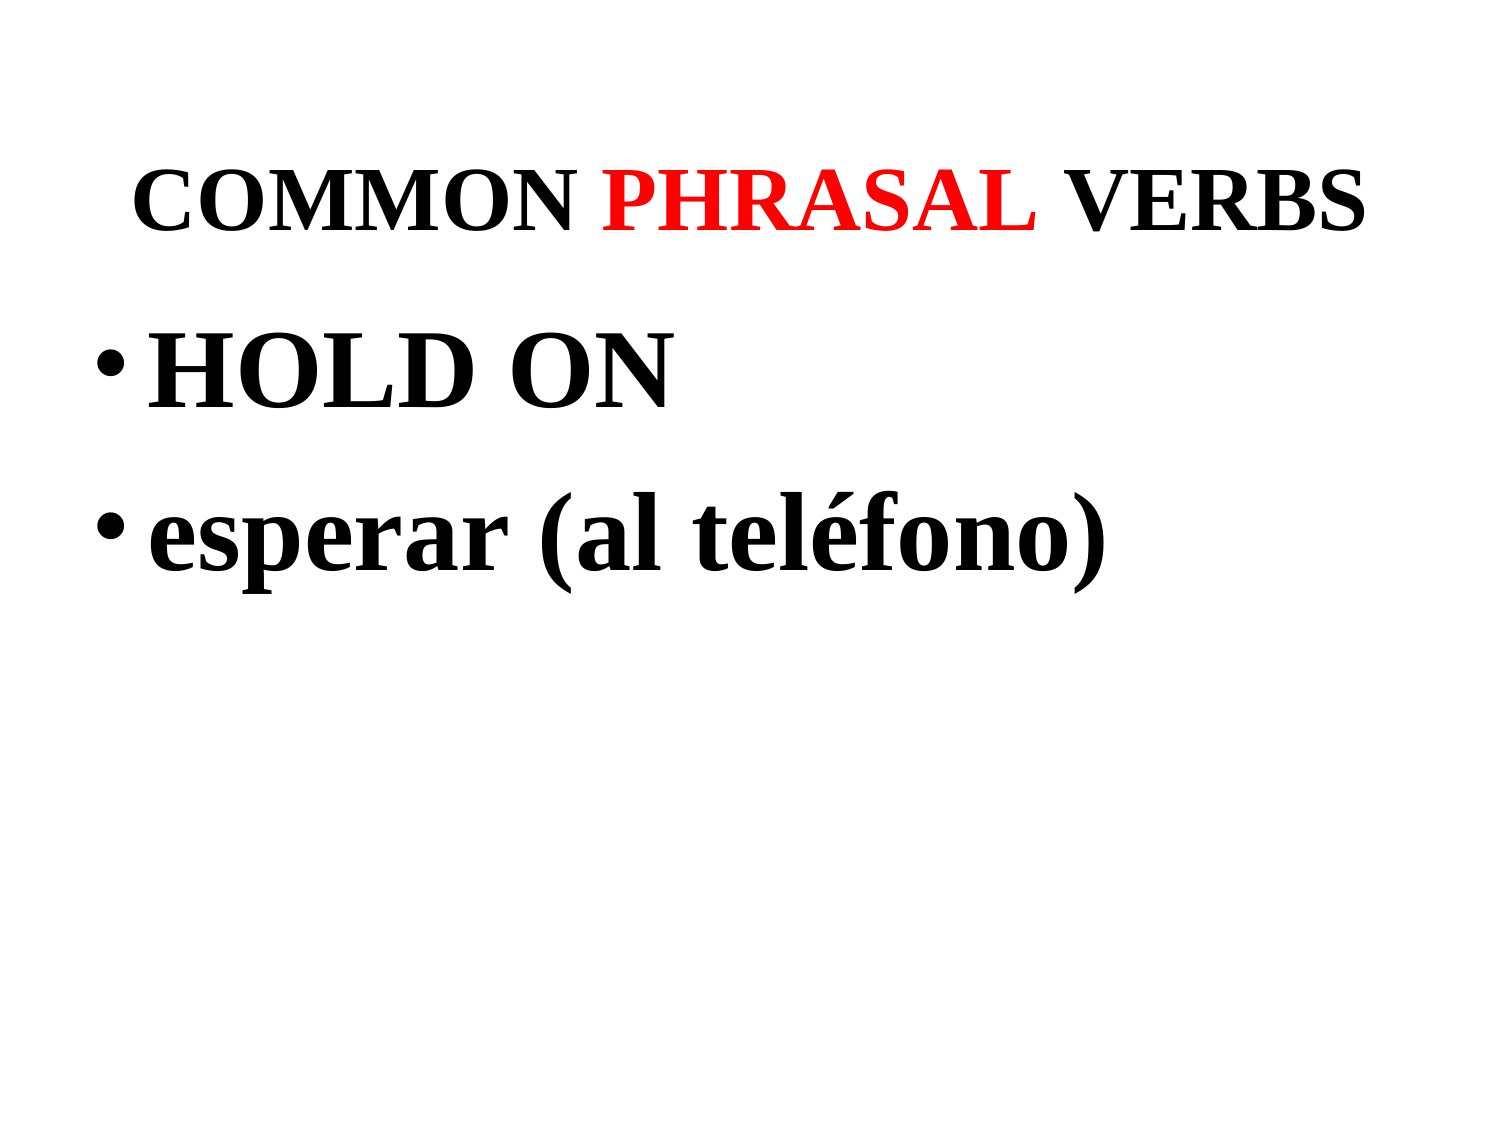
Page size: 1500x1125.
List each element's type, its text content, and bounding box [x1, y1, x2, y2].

list HOLD ON esperar (al teléfono) [76, 287, 1447, 1000]
title COMMON PHRASAL VERBS [112, 99, 1388, 287]
